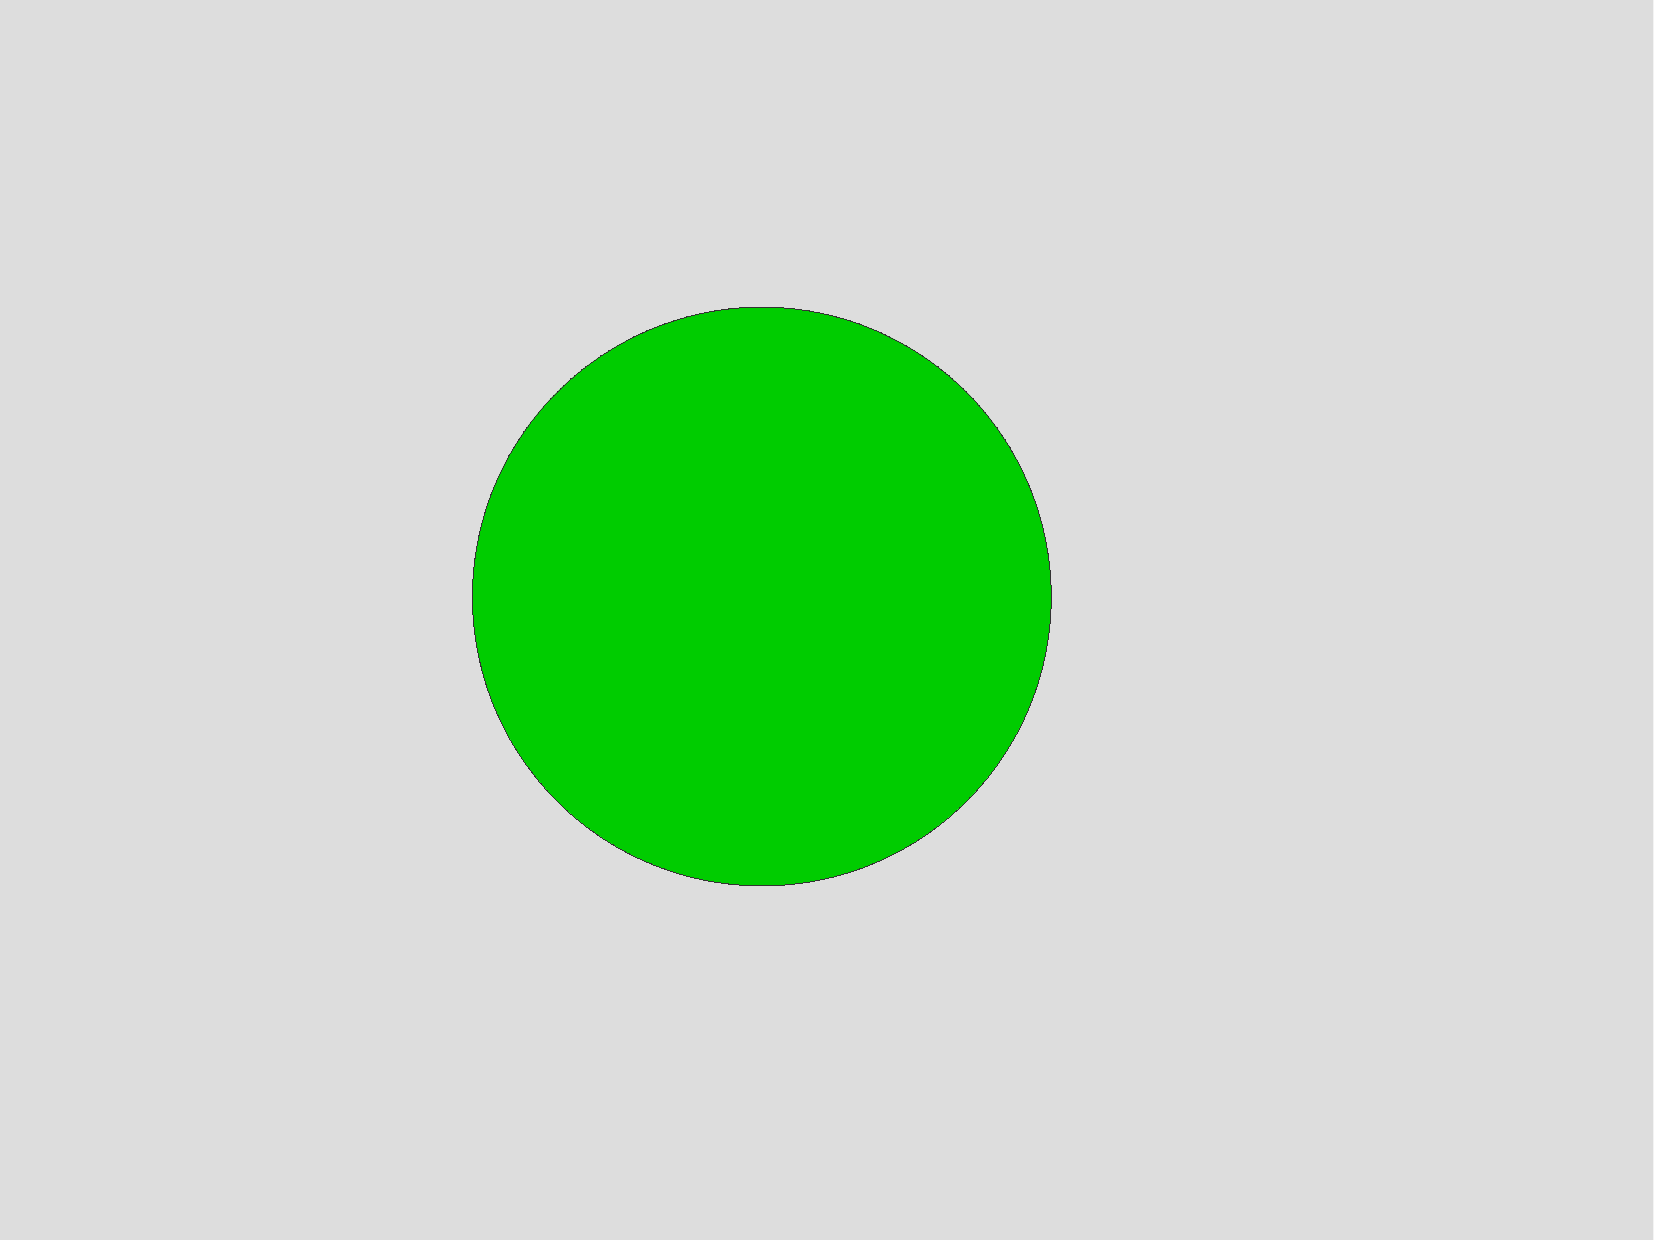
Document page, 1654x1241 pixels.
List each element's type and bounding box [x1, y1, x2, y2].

text_box [472, 307, 1052, 886]
